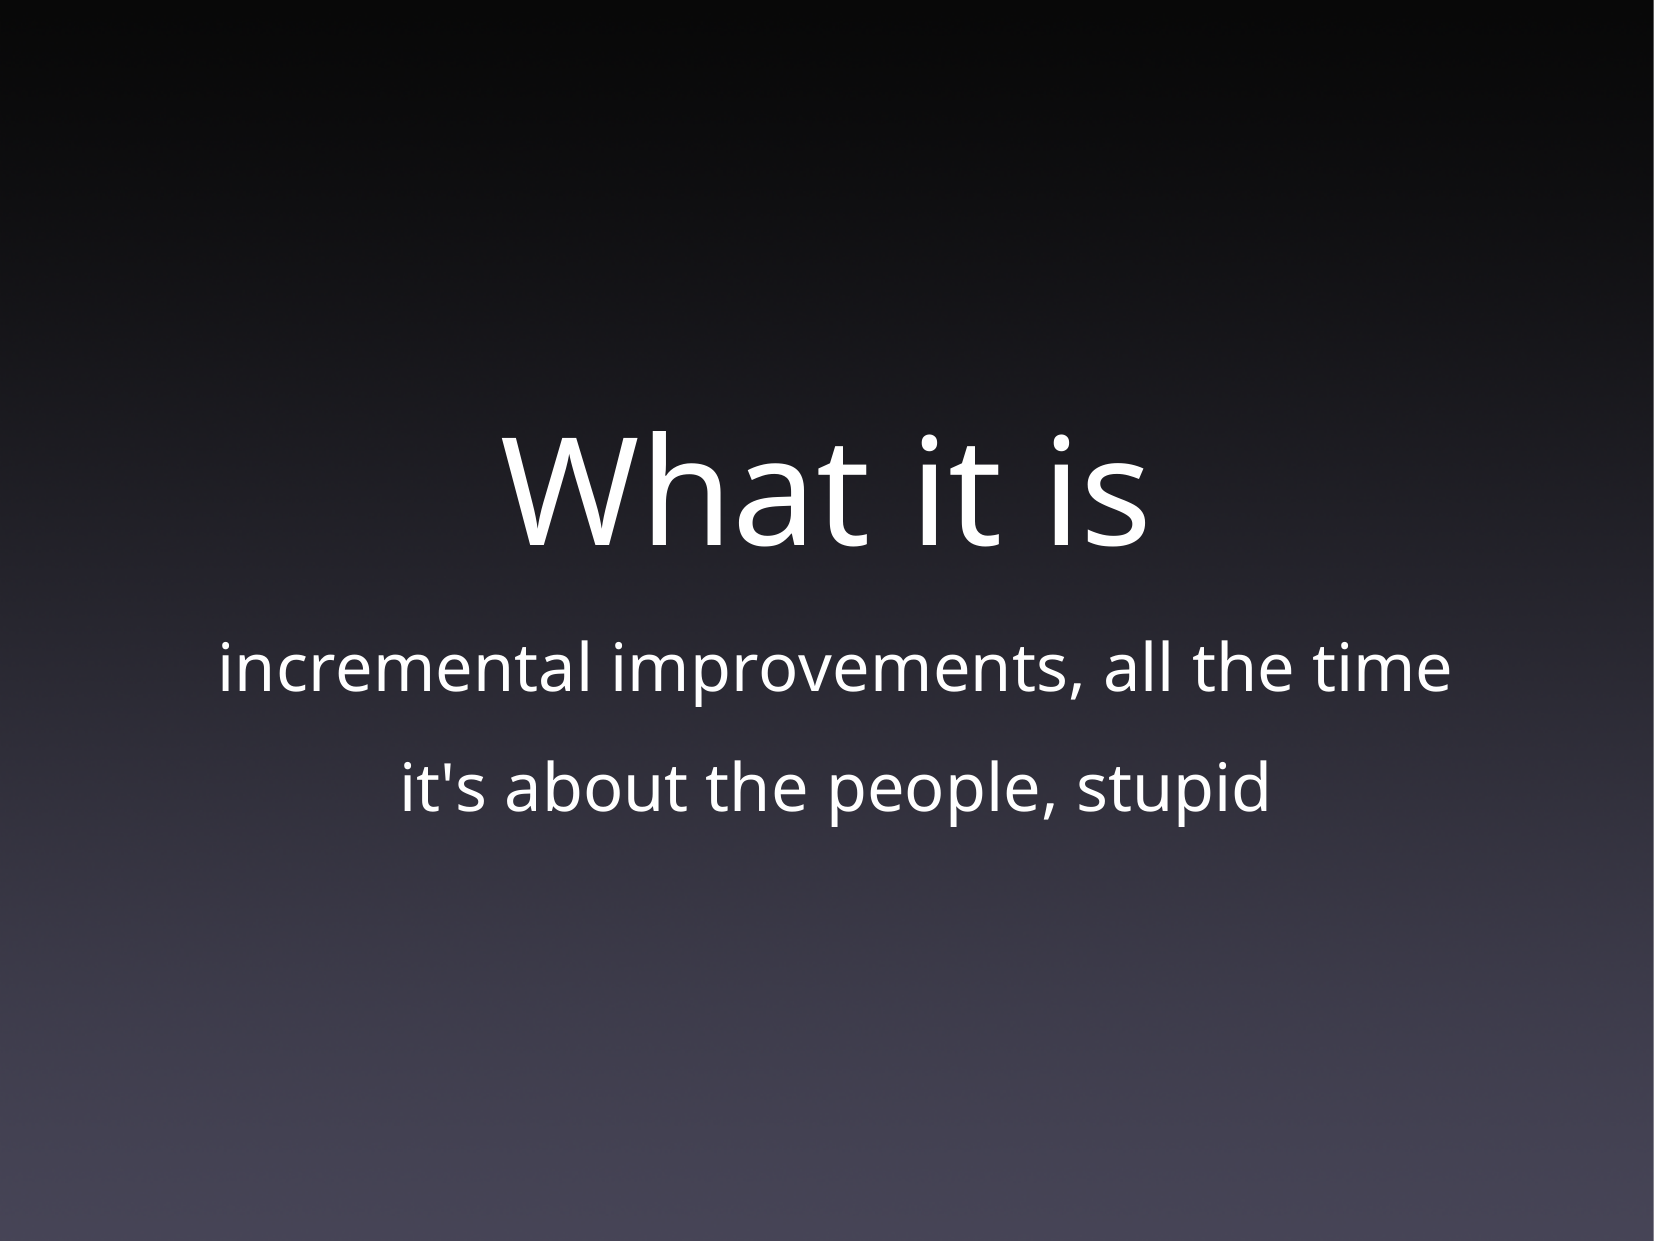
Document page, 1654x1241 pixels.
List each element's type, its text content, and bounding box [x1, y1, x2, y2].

title What it is [120, 372, 1533, 603]
picture [0, 0, 1654, 1241]
list incremental improvements, all the time it's about the people, stupid [121, 620, 1534, 1127]
